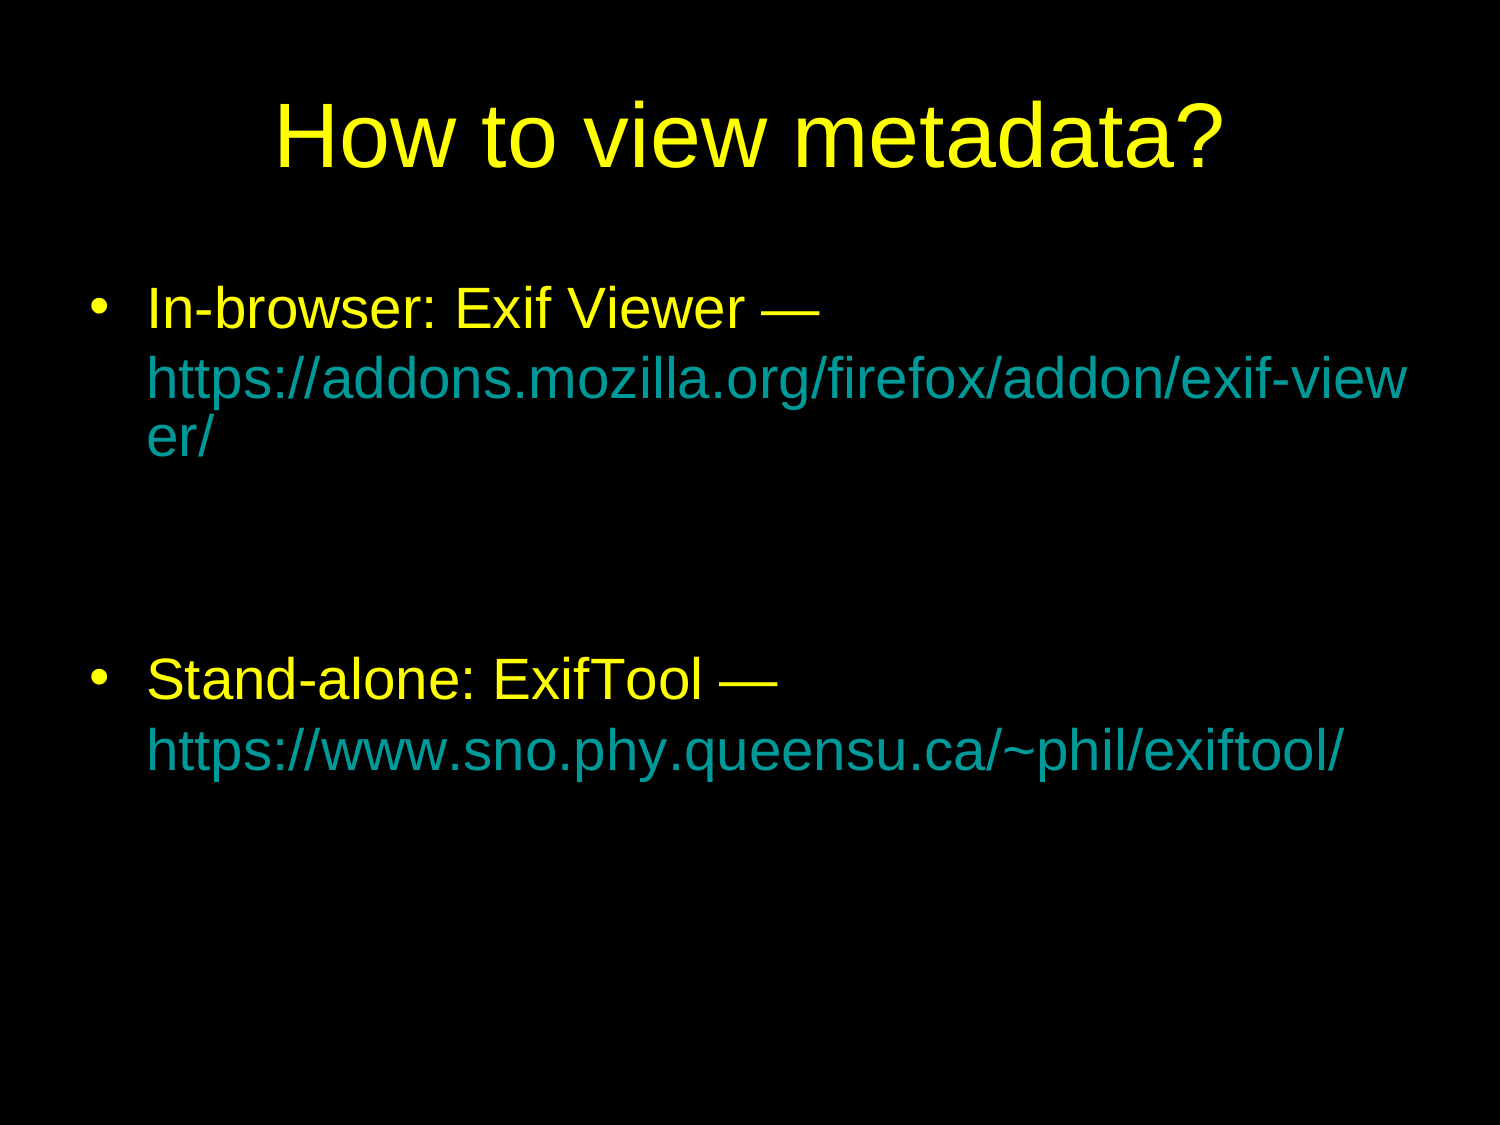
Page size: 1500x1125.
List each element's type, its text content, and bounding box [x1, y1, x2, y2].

title How to view metadata? [75, 37, 1426, 226]
list In-browser: Exif Viewer —https://addons.mozilla.org/firefox/addon/exif-viewer/ Stand-alone: ExifTool — https://www.sno.phy.queensu.ca/~phil/exiftool/ [75, 262, 1426, 1006]
